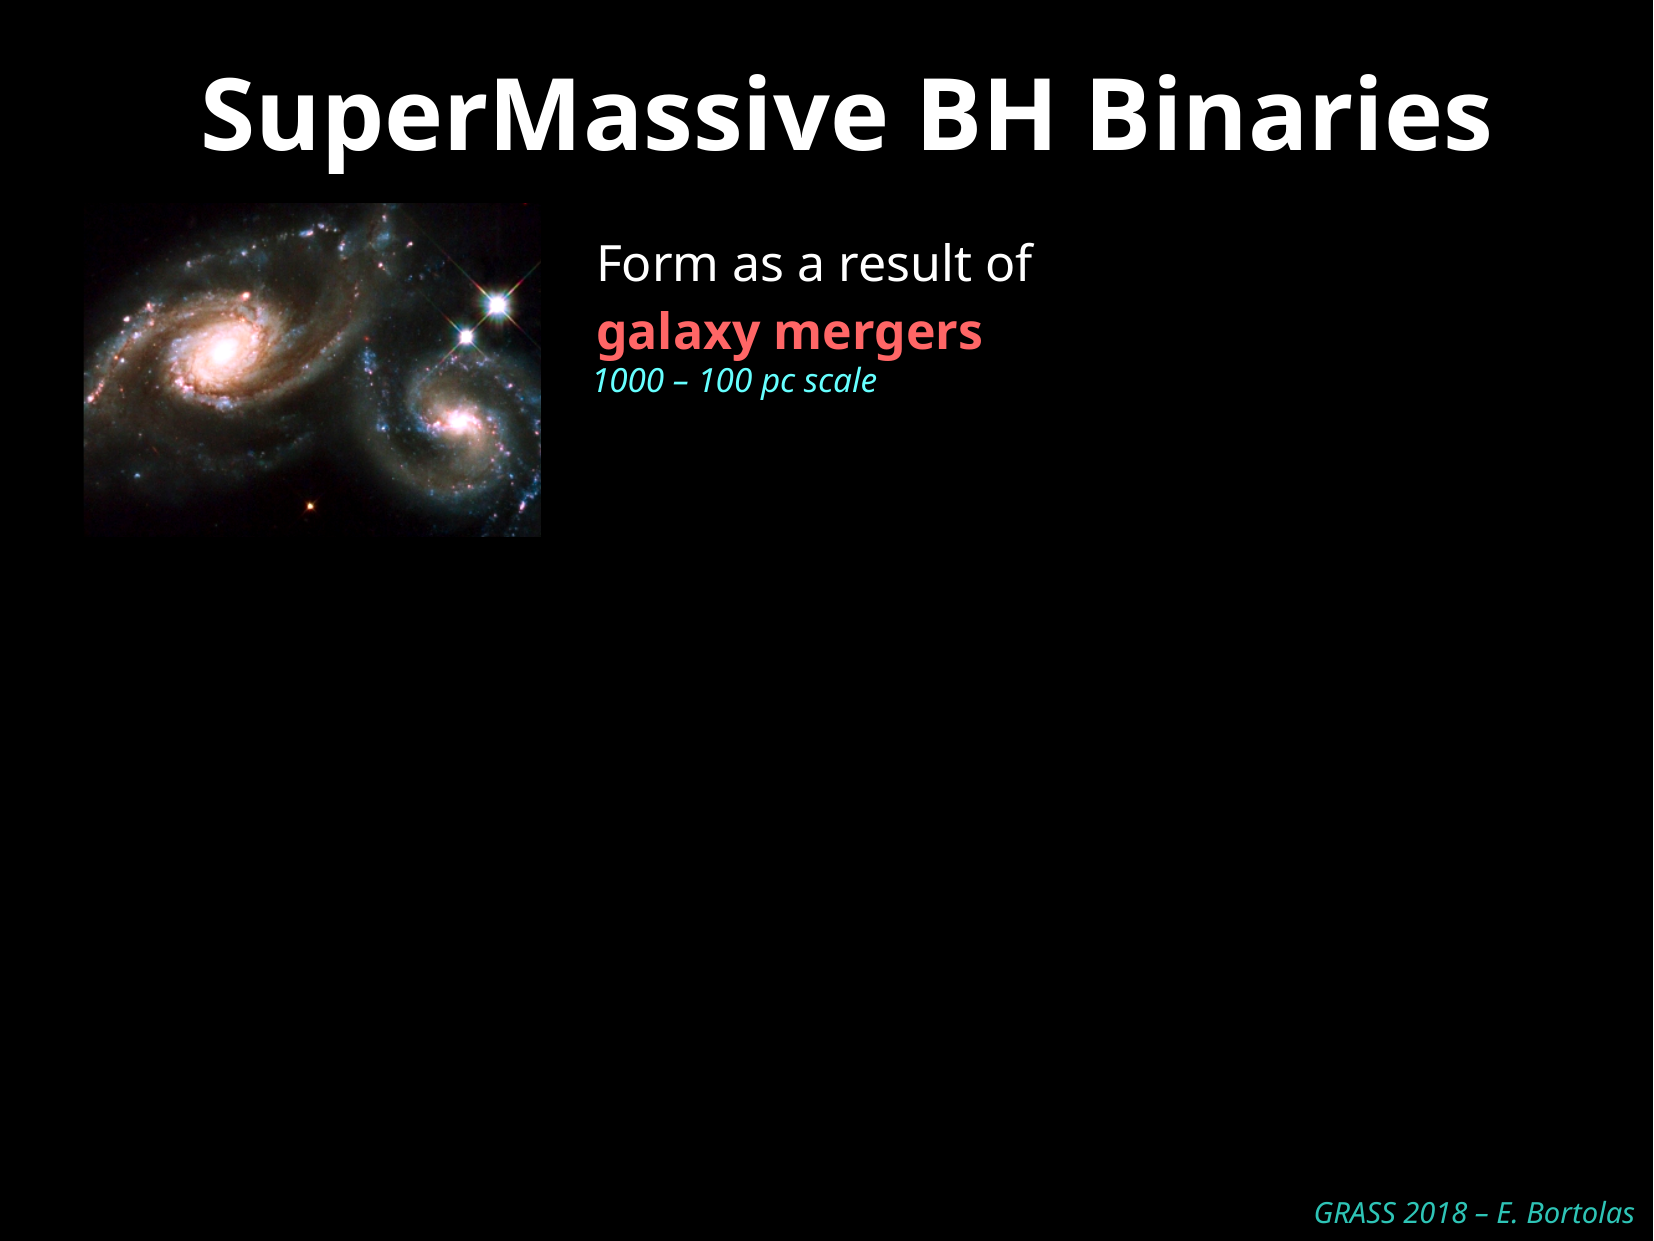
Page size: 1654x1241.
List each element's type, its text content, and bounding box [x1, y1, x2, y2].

text_box Form as a result of galaxy mergers [581, 220, 1482, 366]
text_box SuperMassive BH Binaries [30, 42, 1653, 256]
picture [83, 203, 541, 537]
text_box 1000 – 100 pc scale [576, 349, 927, 403]
text_box GRASS 2018 – E. Bortolas [1155, 1185, 1651, 1241]
